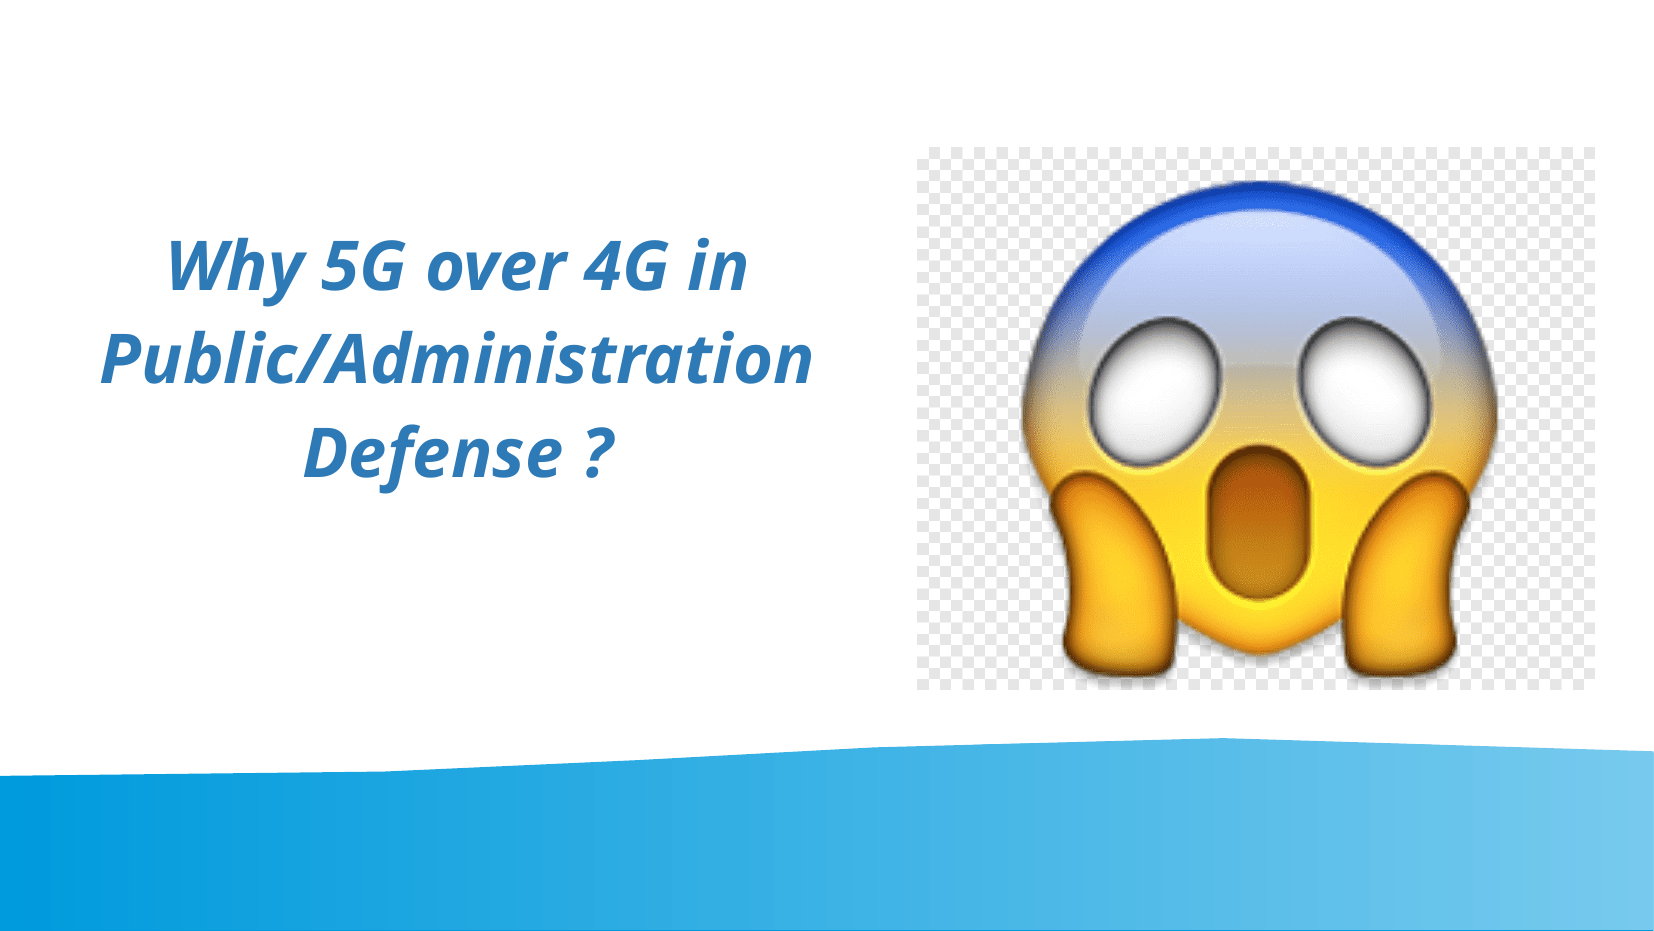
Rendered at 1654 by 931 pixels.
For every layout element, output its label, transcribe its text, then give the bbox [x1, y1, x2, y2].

title Why 5G over 4G in Public/Administration Defense ? [29, 213, 886, 502]
picture [917, 147, 1595, 690]
